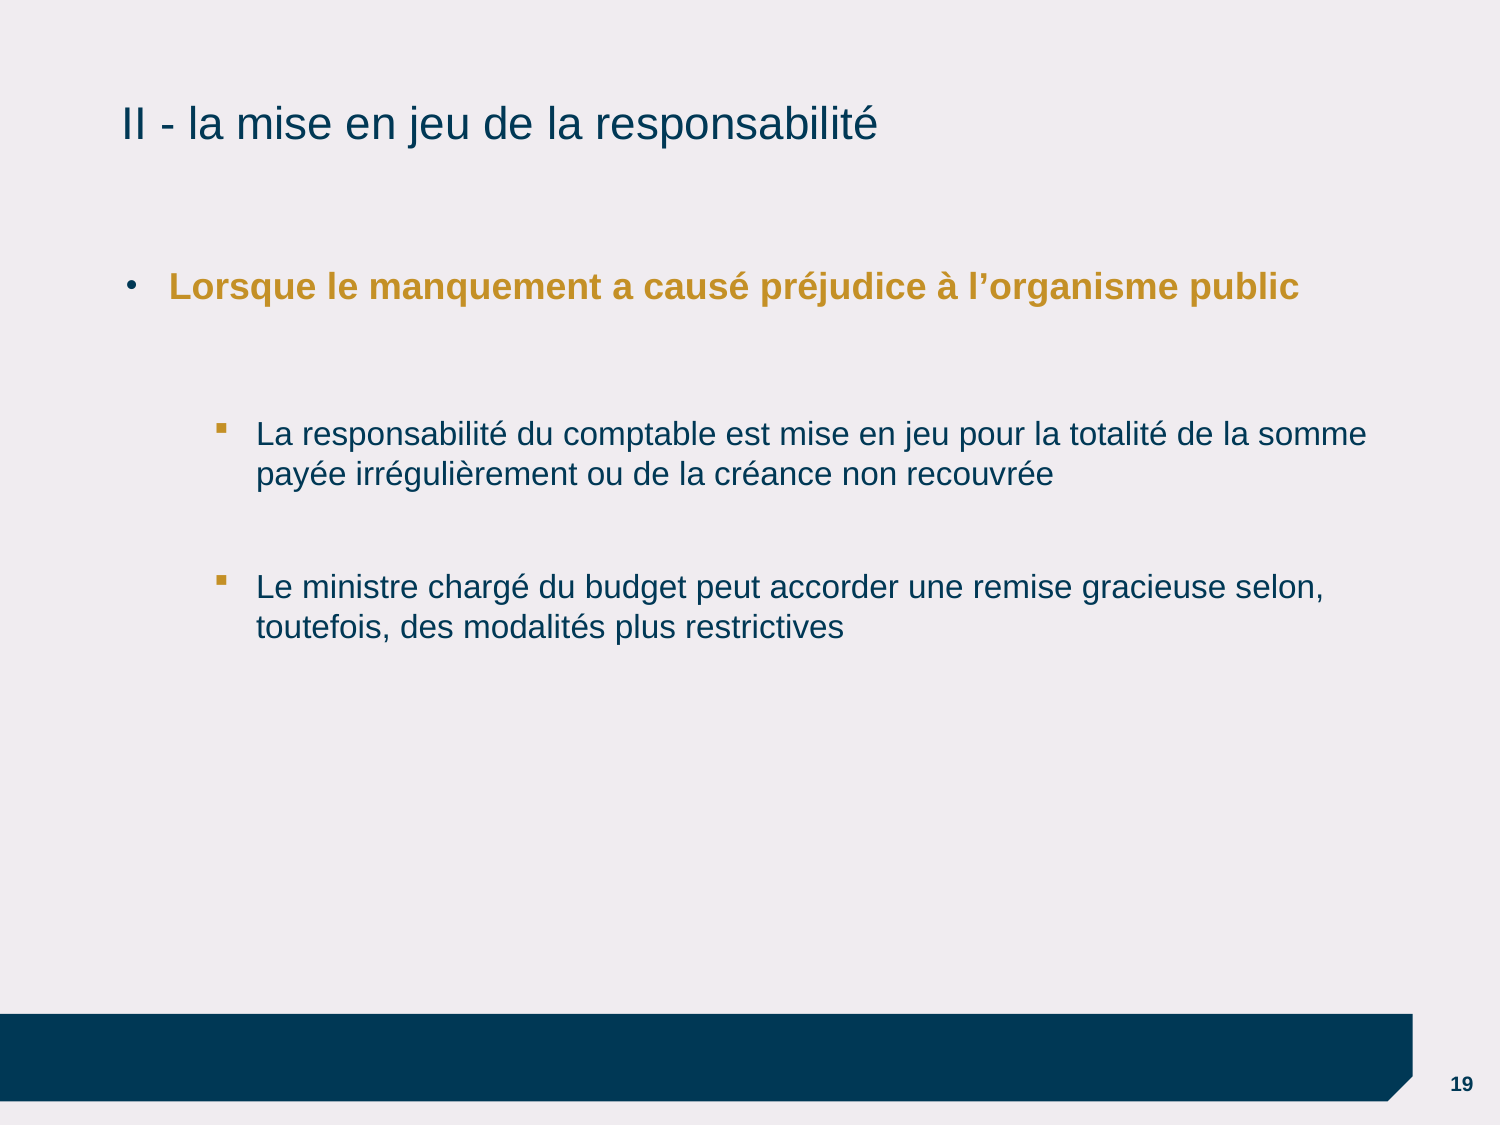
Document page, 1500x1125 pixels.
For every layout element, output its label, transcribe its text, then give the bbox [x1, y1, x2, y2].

title II - la mise en jeu de la responsabilité [121, 68, 1438, 180]
list Lorsque le manquement a causé préjudice à l’organisme public La responsabilité du comptable est mise en jeu pour la totalité de la somme payée irrégulièrement ou de la créance non recouvrée Le ministre chargé du budget peut accorder une remise gracieuse selon, toutefois, des modalités plus restrictives [125, 262, 1382, 788]
